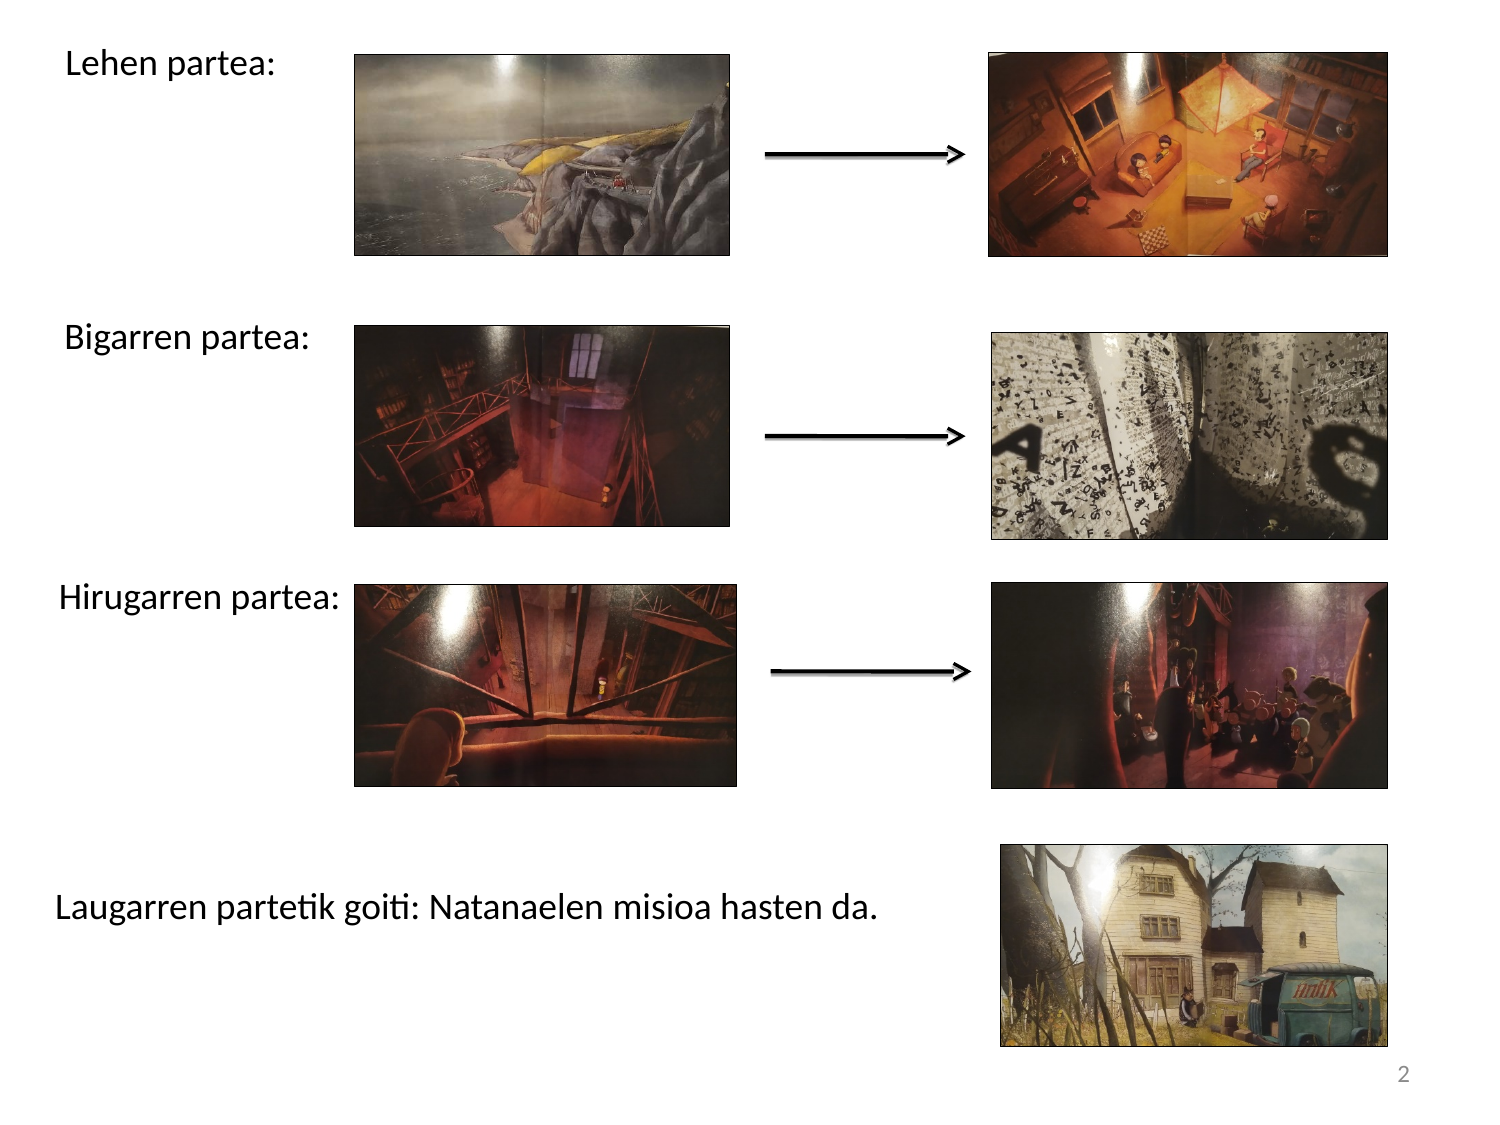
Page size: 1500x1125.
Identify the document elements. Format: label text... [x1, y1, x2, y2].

text_box Hirugarren partea: [44, 564, 356, 715]
text_box Laugarren partetik goiti: Natanaelen misioa hasten da. [40, 874, 1000, 935]
slide_number <numéro> [1074, 1042, 1425, 1103]
picture [991, 582, 1388, 789]
text_box Lehen partea: [50, 30, 292, 181]
picture [1000, 844, 1388, 1047]
text_box Bigarren partea: [49, 304, 326, 455]
picture [354, 325, 730, 527]
picture [991, 332, 1388, 540]
picture [354, 584, 737, 787]
picture [354, 54, 730, 256]
picture [988, 52, 1388, 257]
